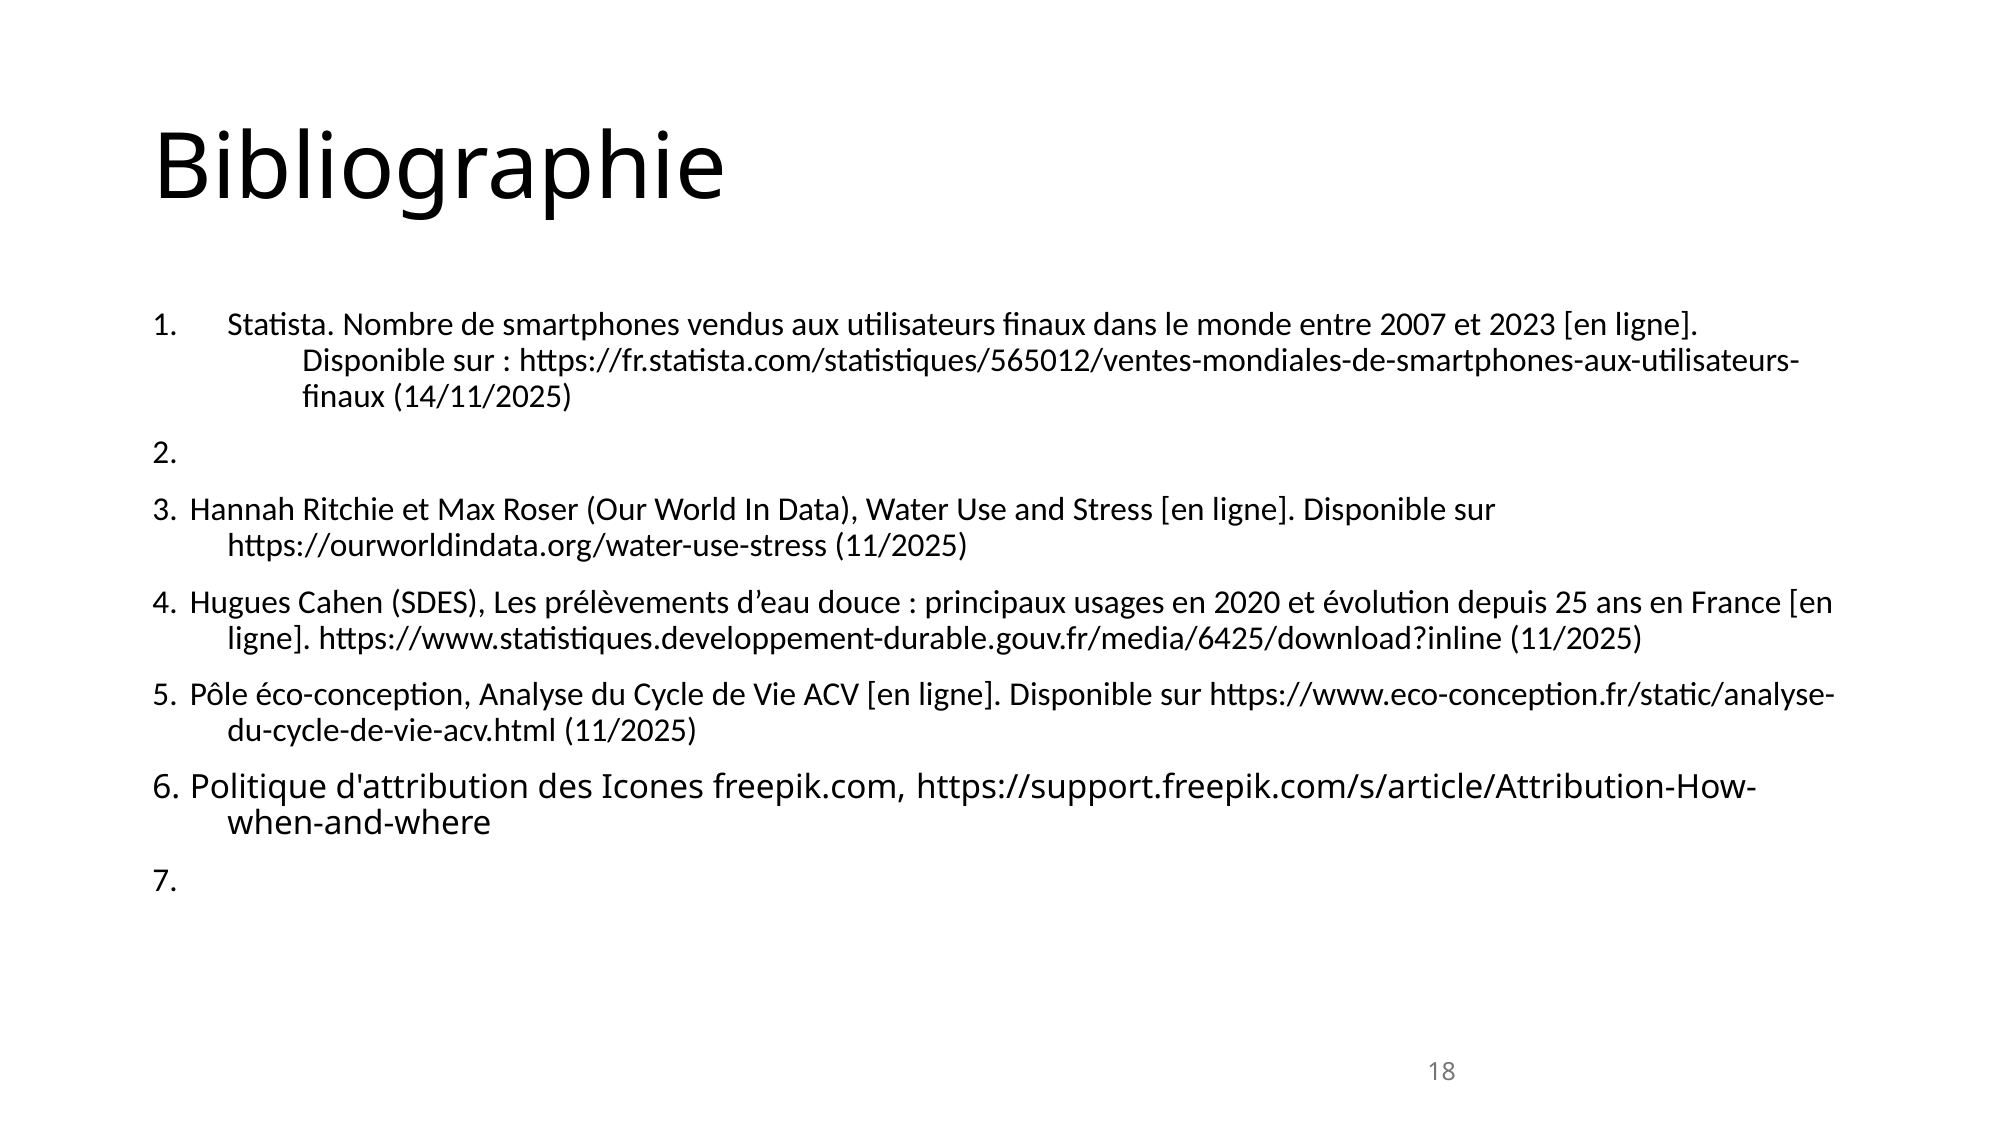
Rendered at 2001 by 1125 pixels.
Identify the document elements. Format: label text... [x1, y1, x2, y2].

slide_number 18 [1412, 1042, 1863, 1103]
list Statista. Nombre de smartphones vendus aux utilisateurs finaux dans le monde entre 2007 et 2023 [en ligne]. Disponible sur : https://fr.statista.com/statistiques/565012/ventes-mondiales-de-smartphones-aux-utilisateurs-finaux (14/11/2025) Hannah Ritchie et Max Roser (Our World In Data), Water Use and Stress [en ligne]. Disponible sur https://ourworldindata.org/water-use-stress (11/2025) Hugues Cahen (SDES), Les prélèvements d’eau douce : principaux usages en 2020 et évolution depuis 25 ans en France [en ligne]. https://www.statistiques.developpement-durable.gouv.fr/media/6425/download?inline (11/2025) Pôle éco-conception, Analyse du Cycle de Vie ACV [en ligne]. Disponible sur https://www.eco-conception.fr/static/analyse-du-cycle-de-vie-acv.html (11/2025) Politique d'attribution des Icones freepik.com, https://support.freepik.com/s/article/Attribution-How-when-and-where [137, 299, 1863, 1014]
title Bibliographie [137, 59, 1863, 278]
